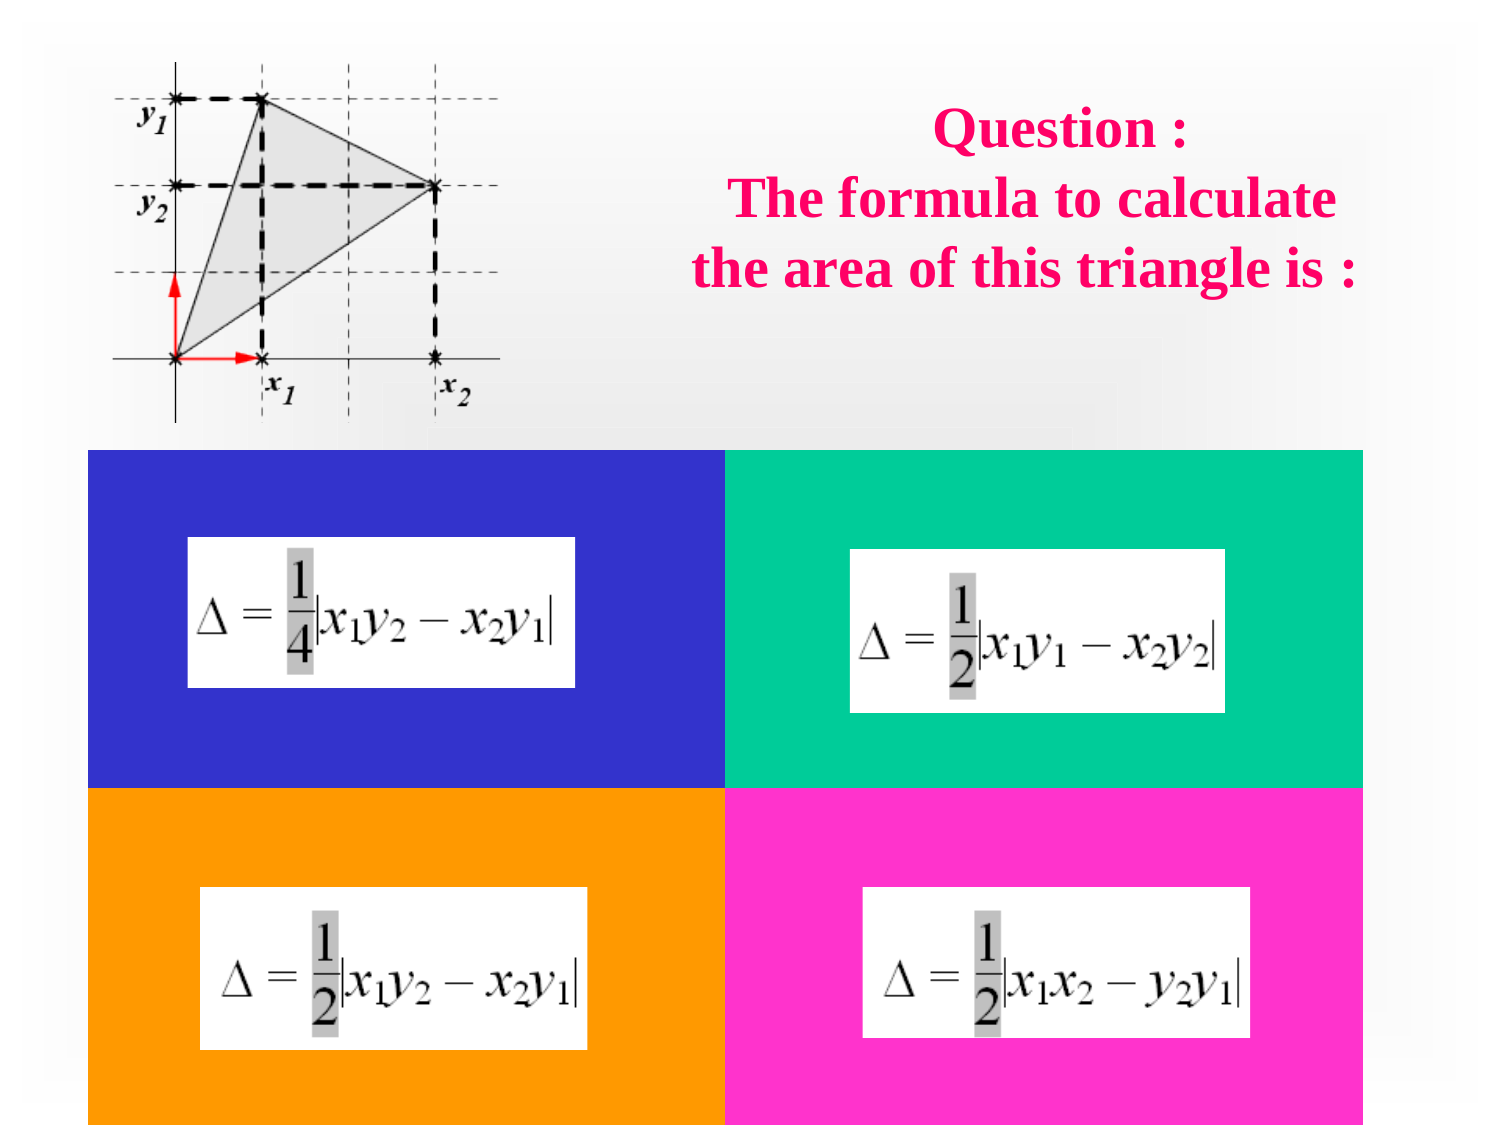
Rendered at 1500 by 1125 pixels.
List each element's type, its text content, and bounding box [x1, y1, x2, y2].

title Question : The formula to calculate the area of this triangle is : [501, 81, 1388, 307]
table_header [88, 450, 725, 788]
picture [187, 537, 576, 688]
picture [849, 549, 1225, 713]
picture [862, 887, 1251, 1038]
table_cell [88, 788, 725, 1125]
table_cell [725, 788, 1363, 1125]
table_header [725, 450, 1363, 788]
picture [112, 62, 501, 423]
picture [200, 887, 588, 1051]
